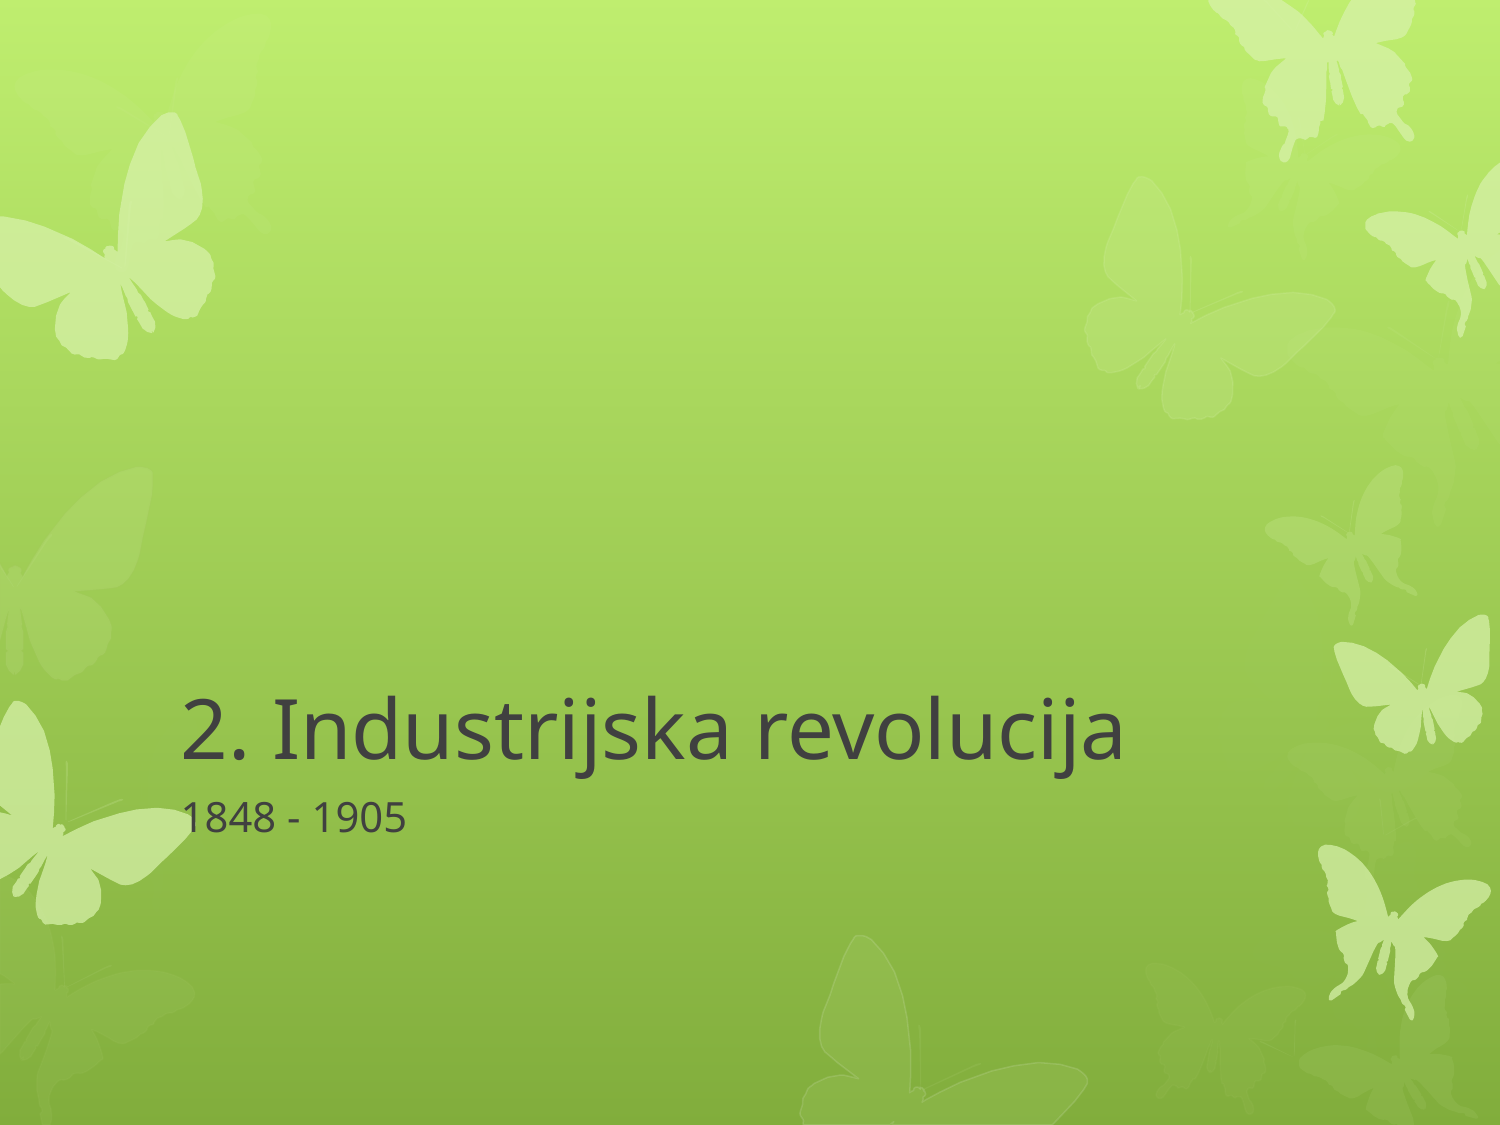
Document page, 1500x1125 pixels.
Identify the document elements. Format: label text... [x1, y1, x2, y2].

subtitle 1848 - 1905 [165, 783, 1334, 925]
title 2. Industrijska revolucija [165, 542, 1334, 783]
